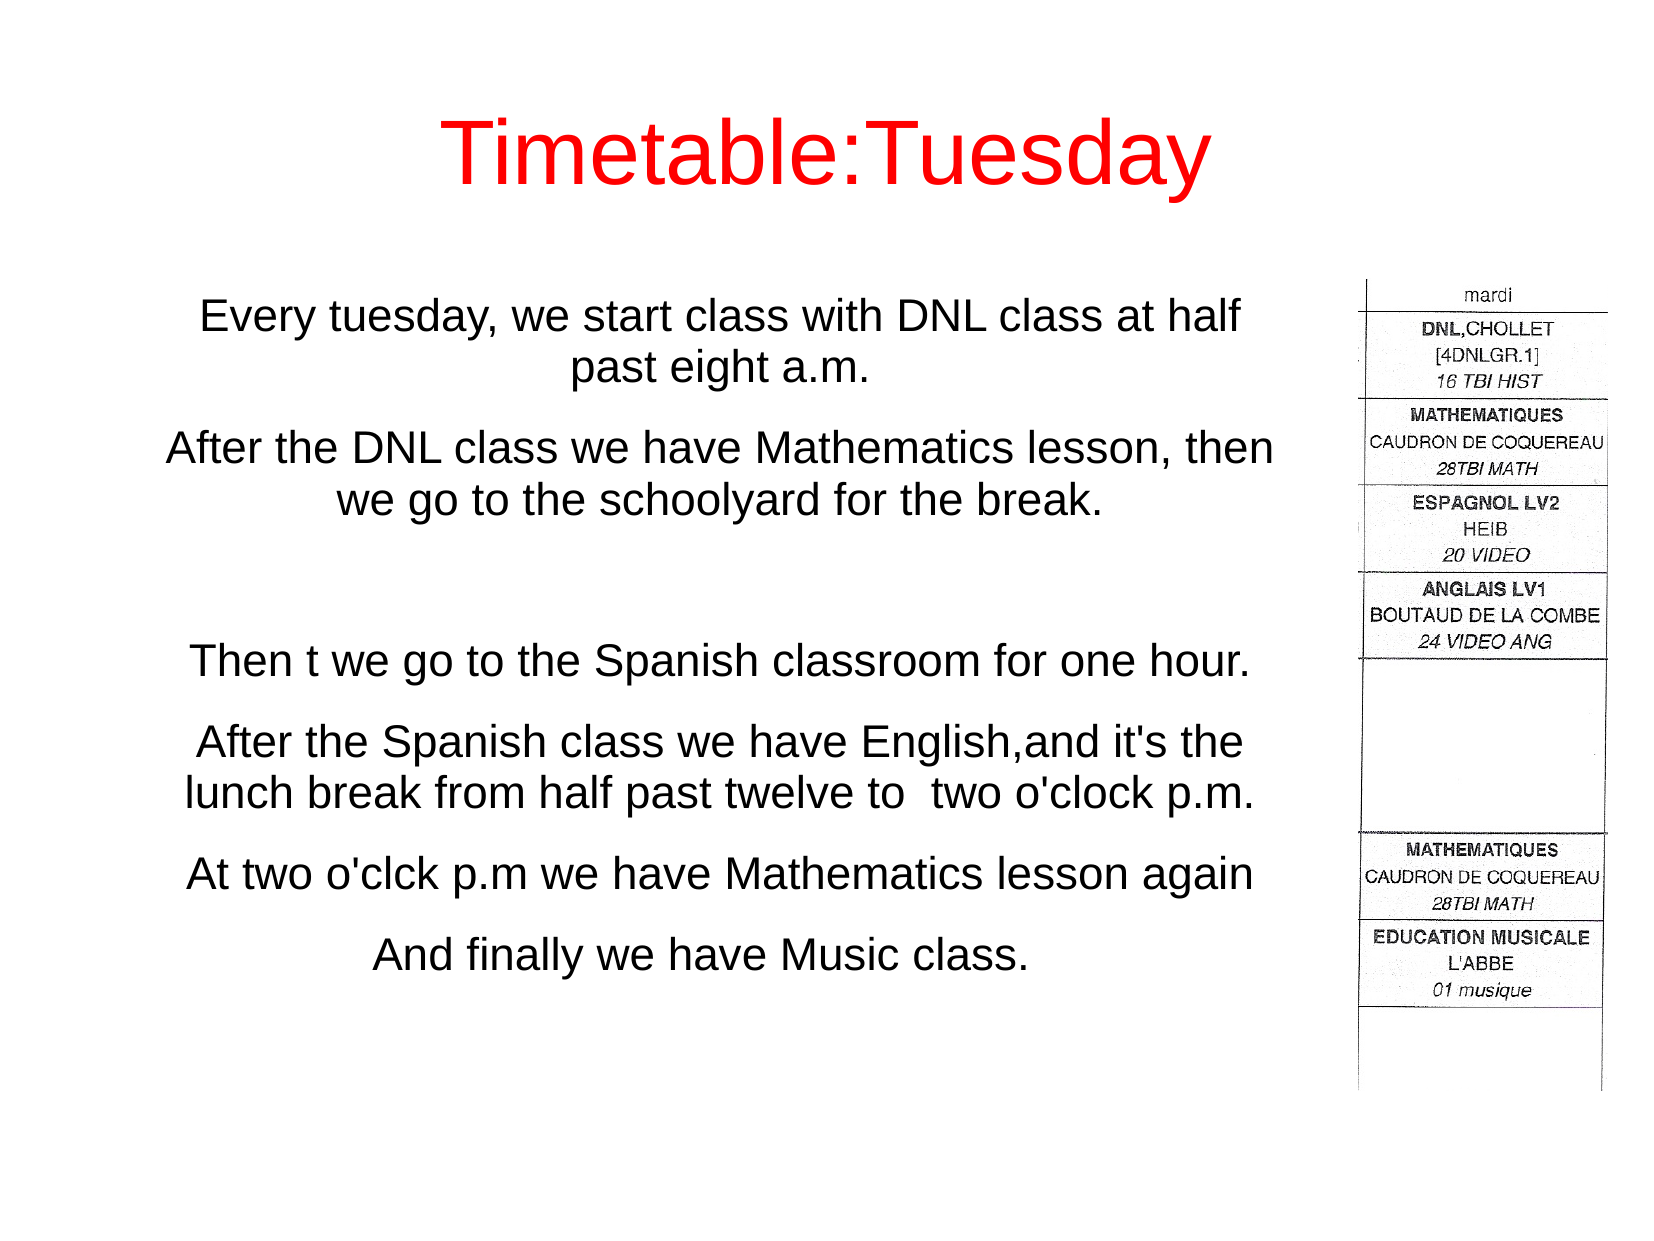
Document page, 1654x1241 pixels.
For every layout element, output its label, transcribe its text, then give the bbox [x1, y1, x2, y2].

title Timetable:Tuesday [82, 49, 1571, 257]
picture [1358, 271, 1608, 1091]
list Every tuesday, we start class with DNL class at half past eight a.m. After the DNL class we have Mathematics lesson, then we go to the schoolyard for the break. Then t we go to the Spanish classroom for one hour. After the Spanish class we have English,and it's the lunch break from half past twelve to two o'clock p.m. At two o'clck p.m we have Mathematics lesson again And finally we have Music class. [82, 290, 1288, 1241]
